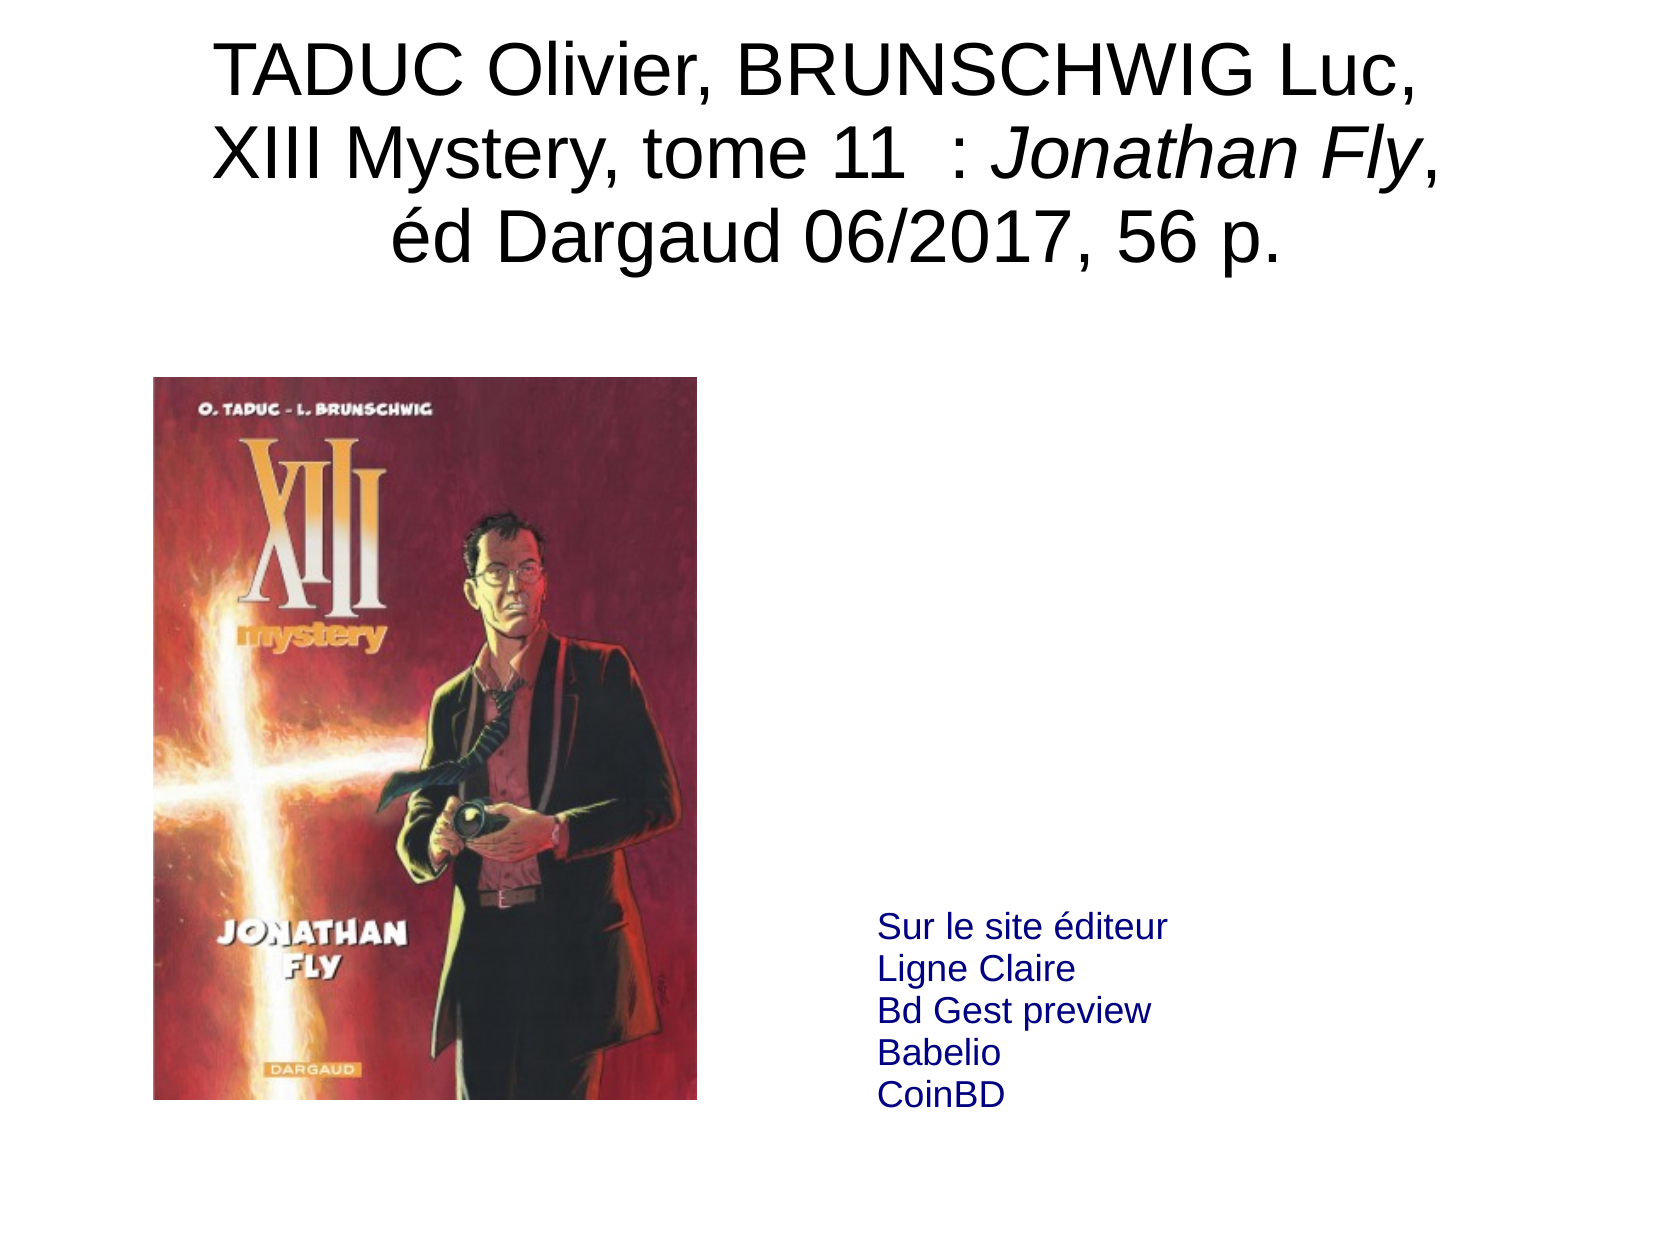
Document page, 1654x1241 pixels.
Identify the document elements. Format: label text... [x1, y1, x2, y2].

title TADUC Olivier, BRUNSCHWIG Luc, XIII Mystery, tome 11 : Jonathan Fly, éd Dargaud 06/2017, 56 p. [82, 26, 1571, 279]
picture [153, 377, 697, 1100]
text_box Sur le site éditeur Ligne Claire Bd Gest preview Babelio CoinBD [862, 897, 1642, 1165]
